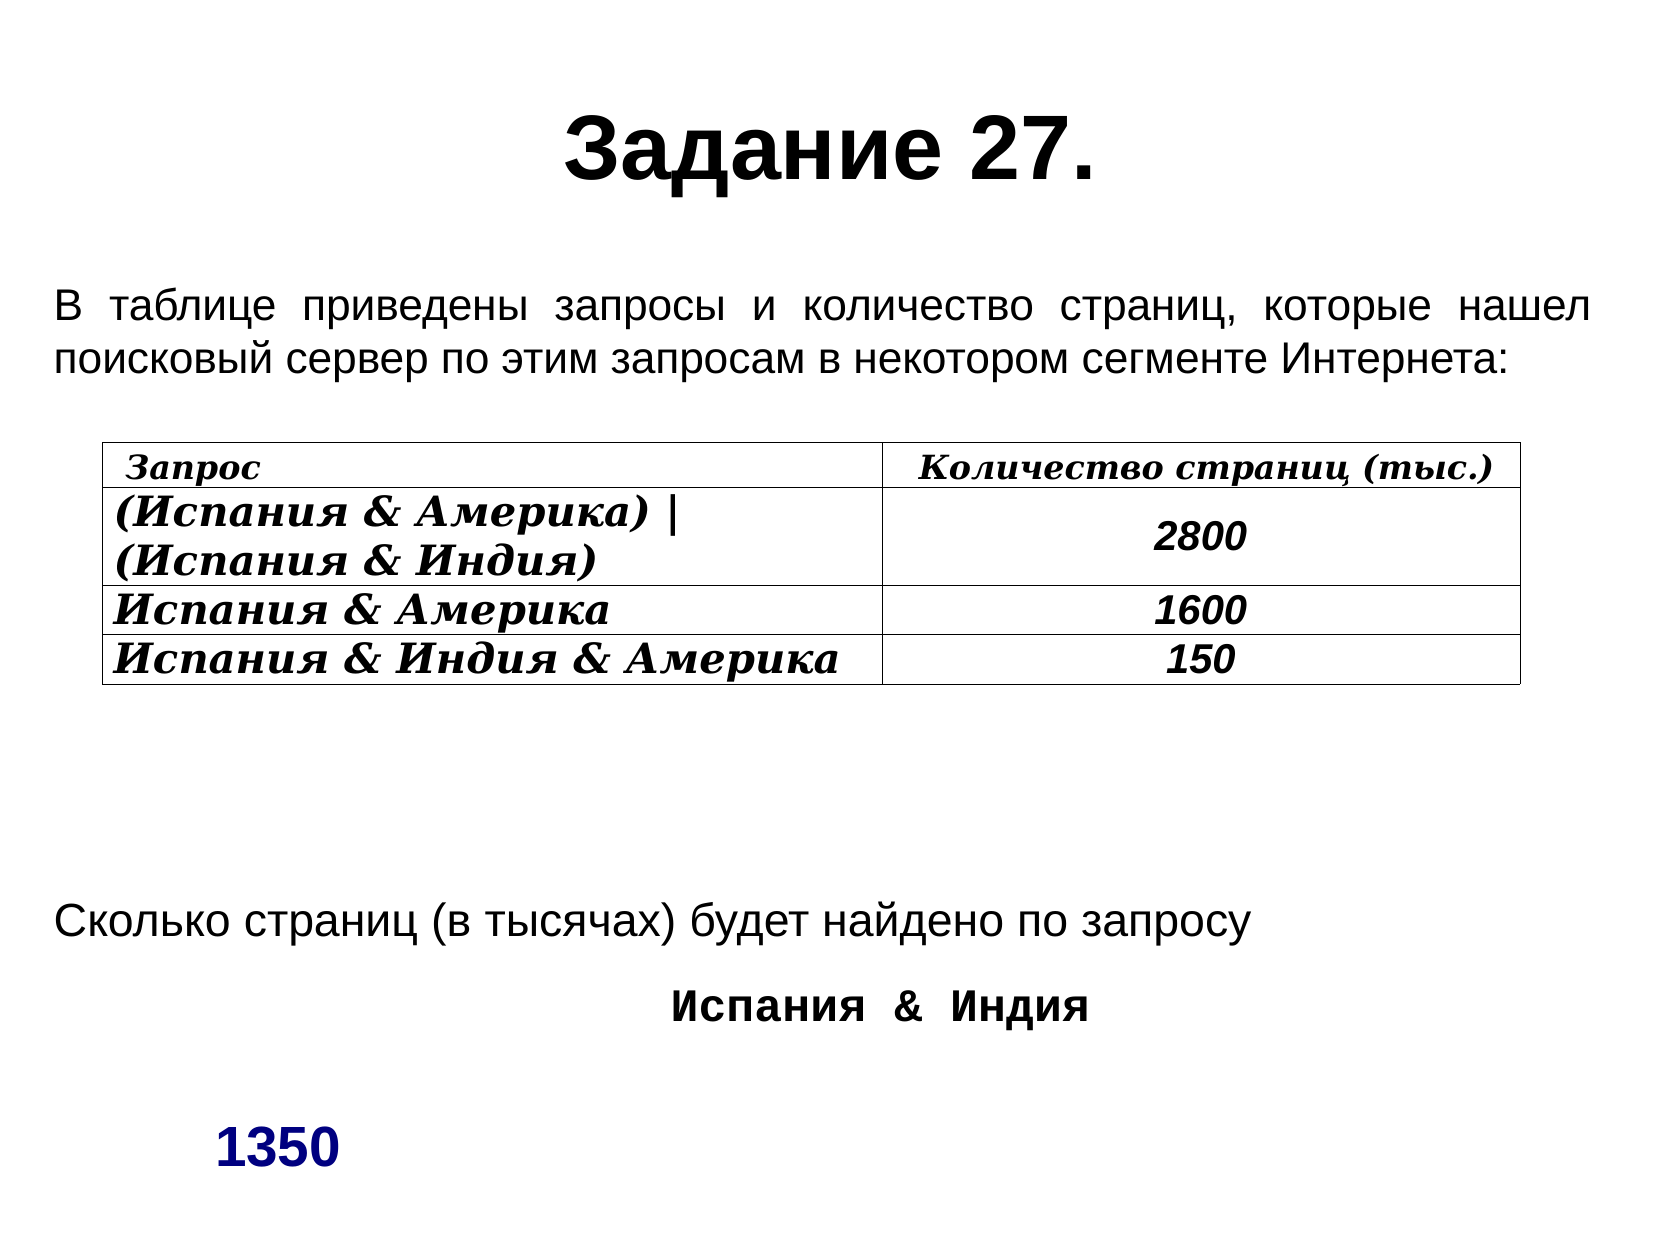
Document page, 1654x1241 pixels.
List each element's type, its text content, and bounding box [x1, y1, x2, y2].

table_cell 150 [883, 635, 1520, 684]
list В таблице приведены запросы и количество страниц, которые нашел поисковый сервер по этим запросам в некотором сегменте Интернета: Сколько страниц (в тысячах) будет найдено по запросу Испания & Индия 1350 [38, 268, 1609, 1194]
table_header Запрос [103, 443, 882, 487]
title Задание 27. [82, 68, 1571, 268]
table_cell 1600 [883, 586, 1520, 634]
table_cell Испания & Индия & Америка [103, 635, 882, 684]
table_header Количество страниц (тыс.) [883, 443, 1520, 487]
table_cell 2800 [883, 488, 1520, 585]
table_cell Испания & Америка [103, 586, 882, 634]
table_cell (Испания & Америка) | (Испания & Индия) [103, 488, 882, 585]
